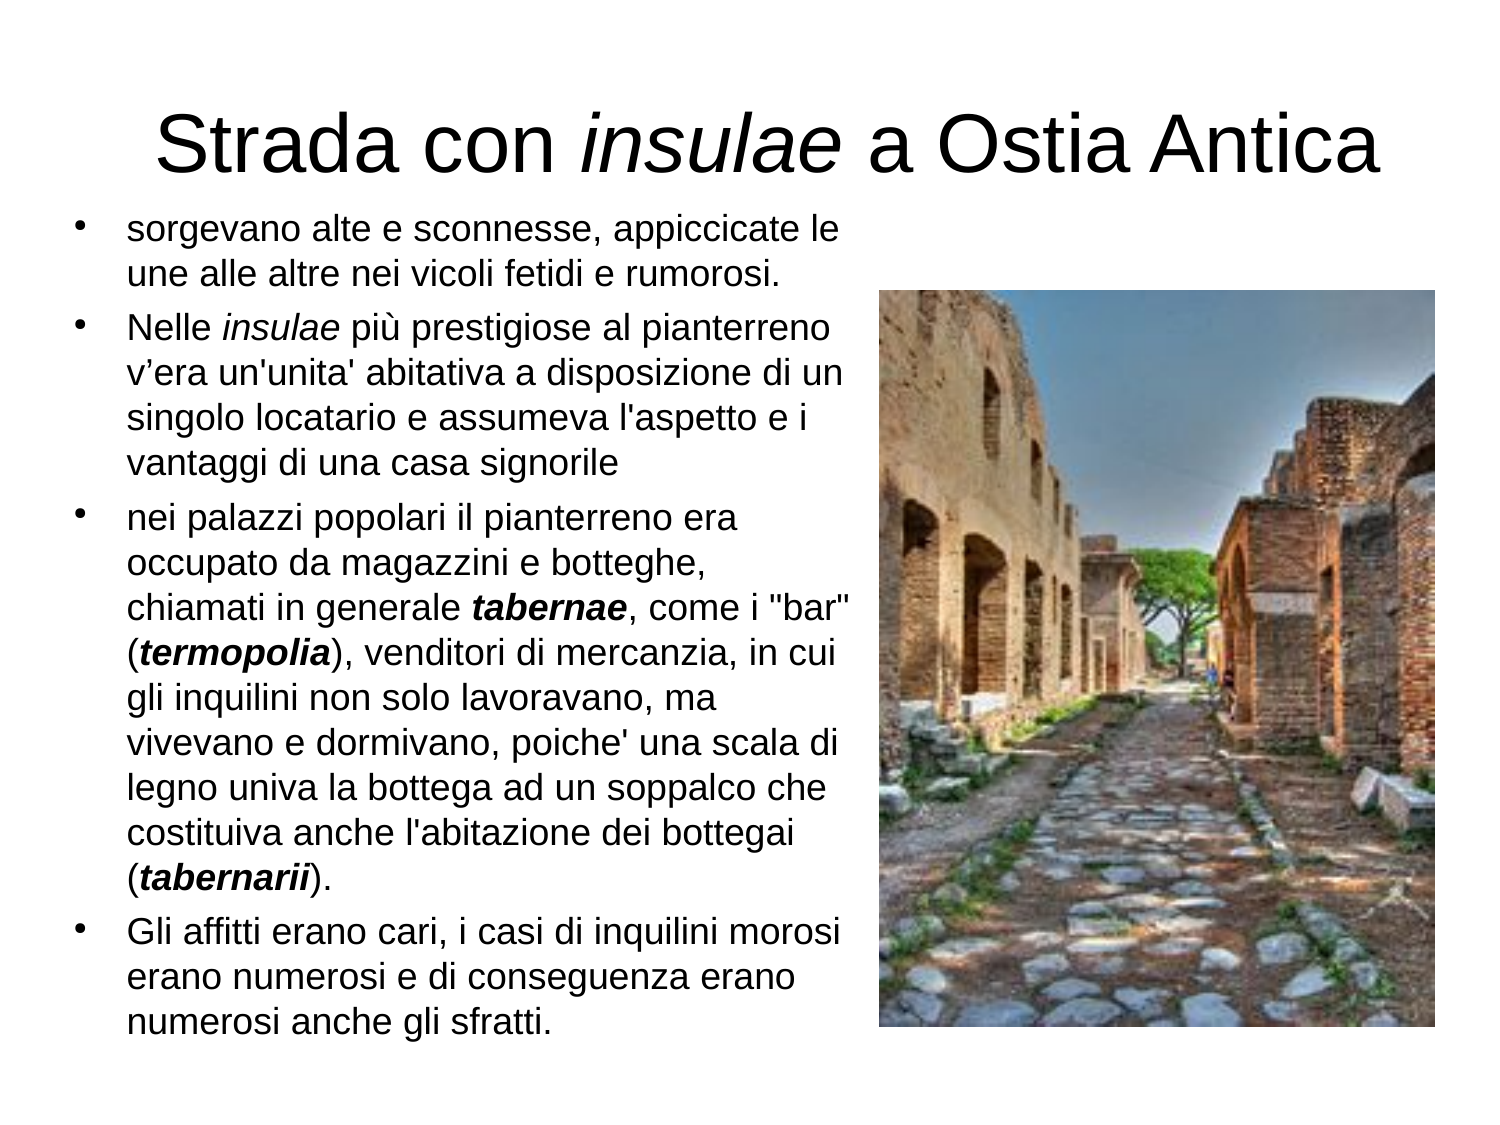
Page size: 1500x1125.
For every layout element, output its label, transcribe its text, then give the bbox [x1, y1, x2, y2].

title Strada con insulae a Ostia Antica [75, 45, 1426, 233]
list sorgevano alte e sconnesse, appiccicate le une alle altre nei vicoli fetidi e rumorosi. Nelle insulae più prestigiose al pianterreno v’era un'unita' abitativa a disposizione di un singolo locatario e assumeva l'aspetto e i vantaggi di una casa signorile nei palazzi popolari il pianterreno era occupato da magazzini e botteghe, chiamati in generale tabernae, come i "bar" (termopolia), venditori di mercanzia, in cui gli inquilini non solo lavoravano, ma vivevano e dormivano, poiche' una scala di legno univa la bottega ad un soppalco che costituiva anche l'abitazione dei bottegai (tabernarii). Gli affitti erano cari, i casi di inquilini morosi erano numerosi e di conseguenza erano numerosi anche gli sfratti. [41, 196, 868, 1005]
picture [879, 290, 1435, 1027]
